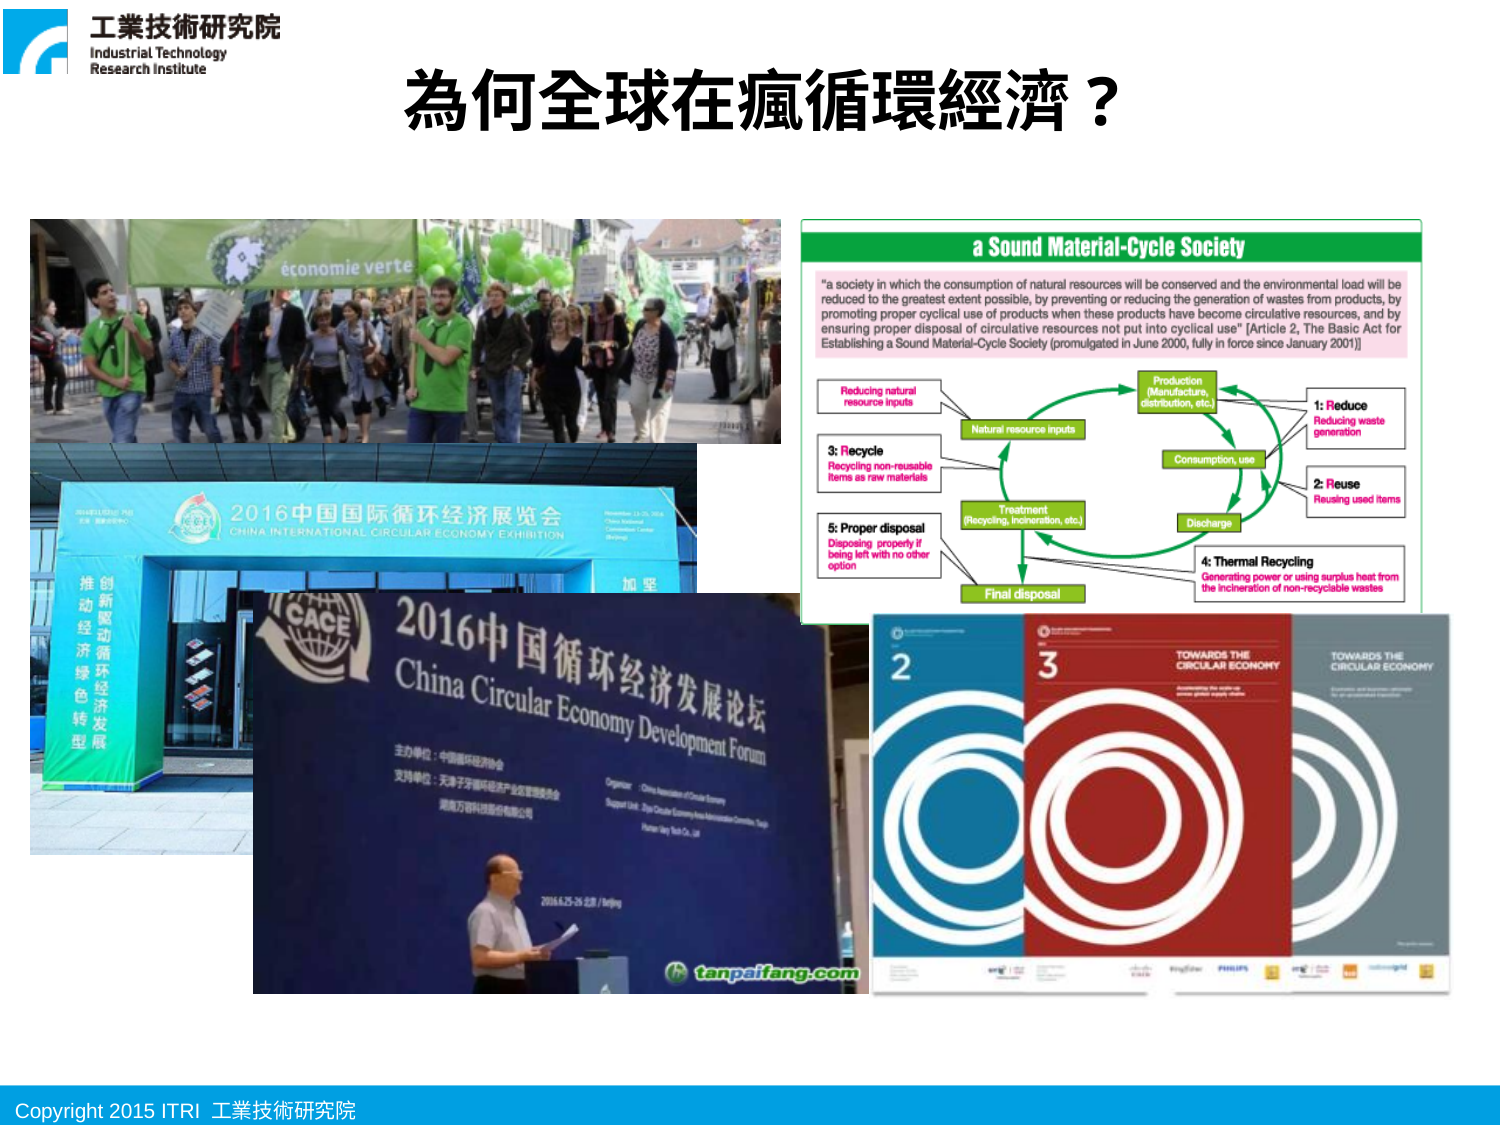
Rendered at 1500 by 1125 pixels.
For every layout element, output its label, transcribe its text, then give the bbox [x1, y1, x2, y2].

title 為何全球在瘋循環經濟? [123, 42, 1399, 156]
picture [19, 9, 280, 74]
picture [30, 219, 1454, 1000]
